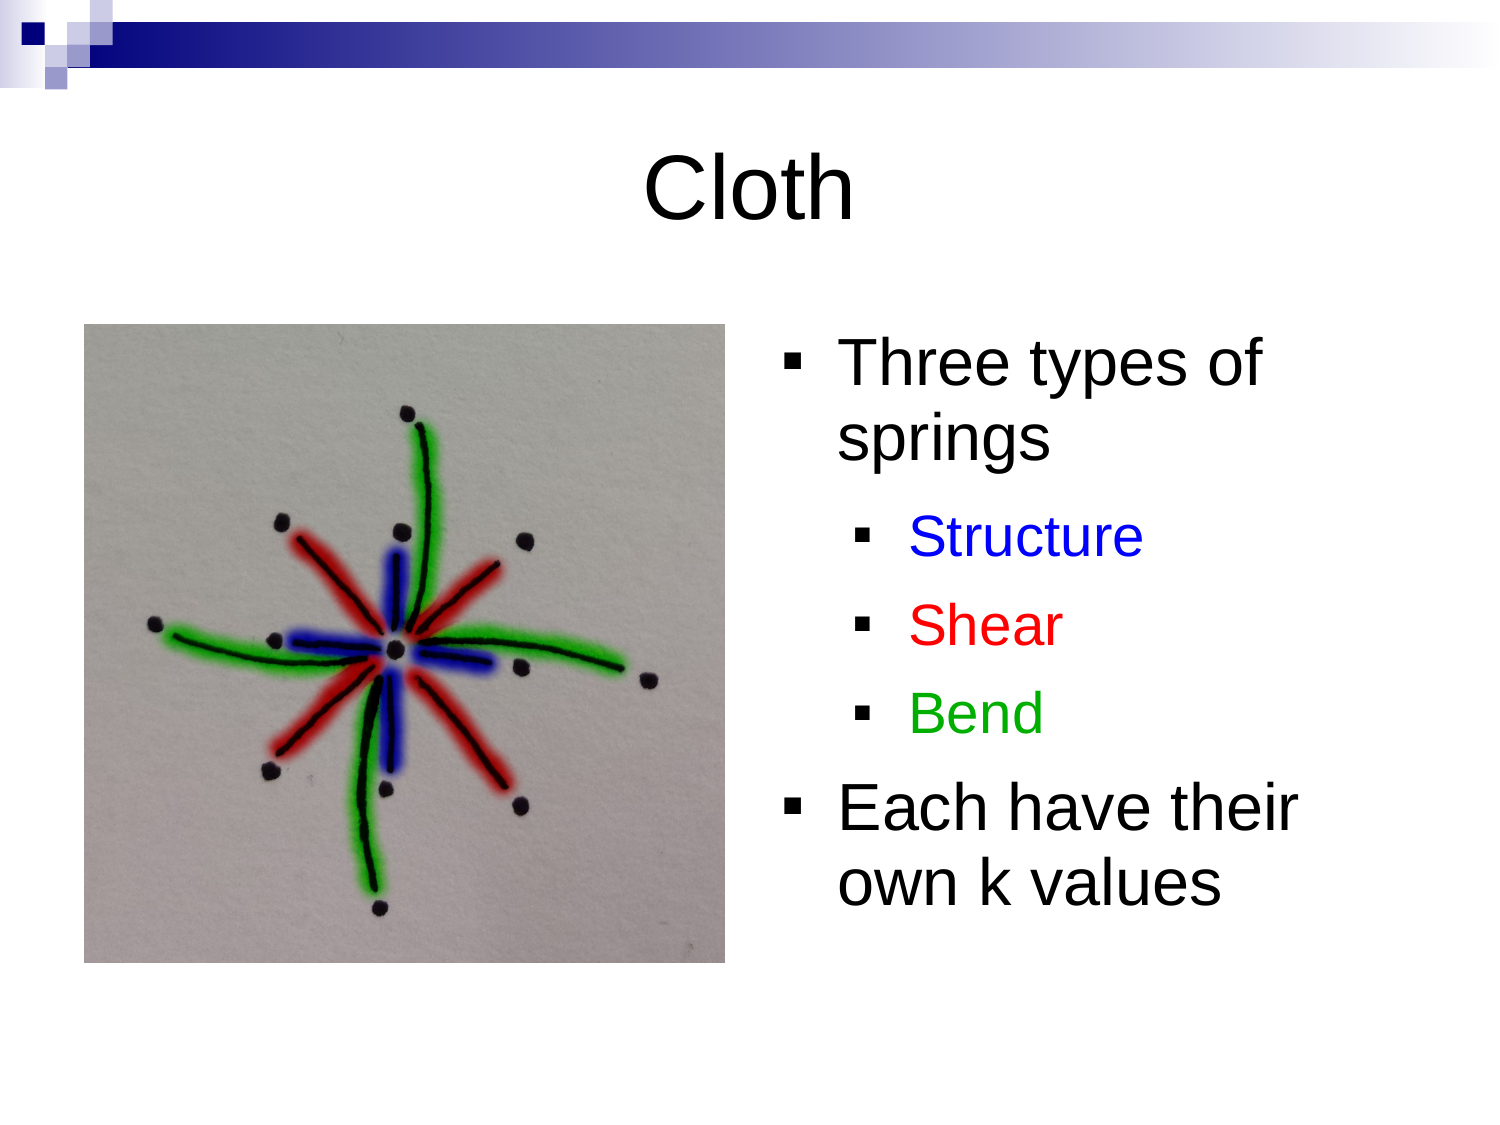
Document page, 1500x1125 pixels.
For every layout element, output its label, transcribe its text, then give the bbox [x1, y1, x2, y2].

picture [84, 324, 725, 963]
list Three types of springs Structure Shear Bend Each have their own k values [766, 324, 1426, 963]
title Cloth [75, 75, 1425, 300]
